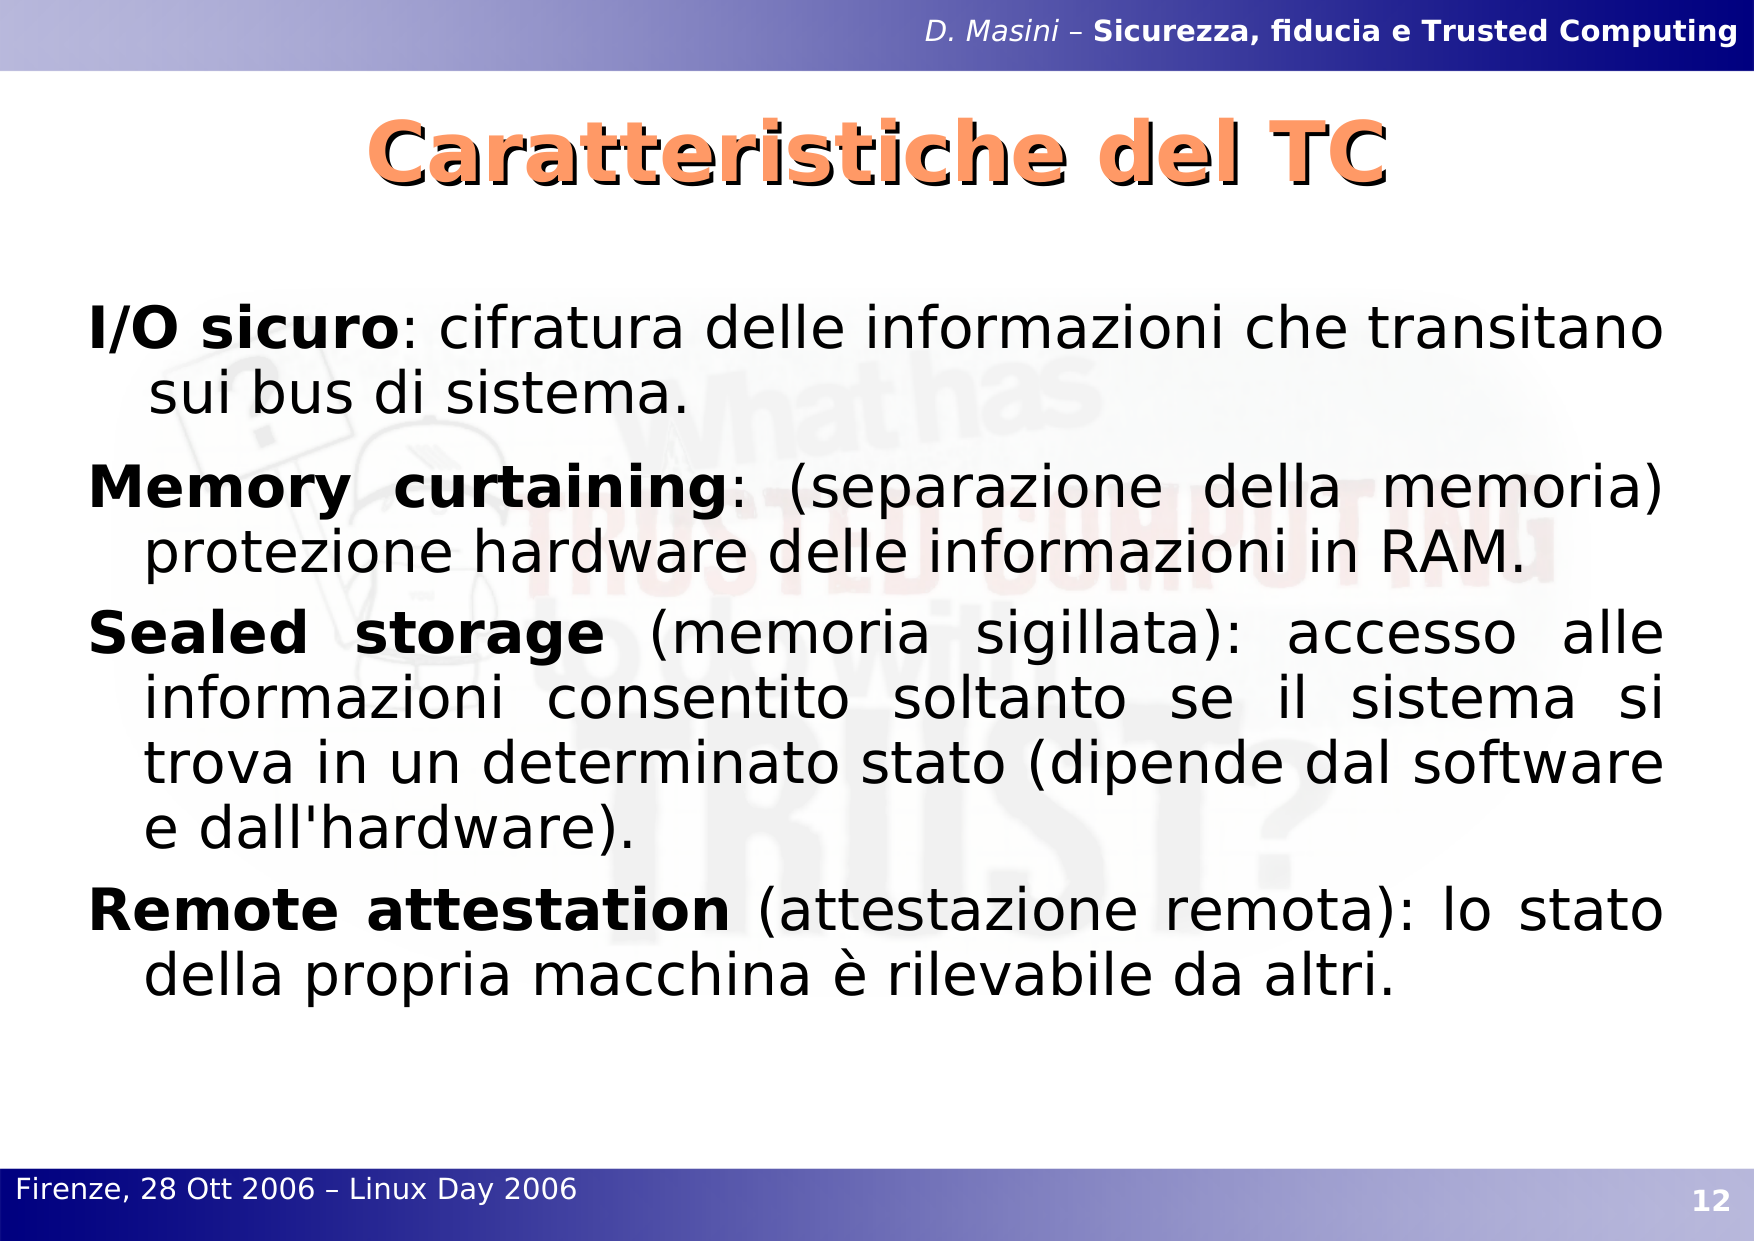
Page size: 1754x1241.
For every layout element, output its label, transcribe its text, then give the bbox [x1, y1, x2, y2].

text_box <numero> [1641, 1185, 1732, 1223]
text_box D. Masini – Sicurezza, fiducia e Trusted Computing [602, 7, 1754, 63]
list I/O sicuro: cifratura delle informazioni che transitano sui bus di sistema. Memory curtaining: (separazione della memoria) protezione hardware delle informazioni in RAM. Sealed storage (memoria sigillata): accesso alle informazioni consentito soltanto se il sistema si trova in un determinato stato (dipende dal software e dall'hardware). Remote attestation (attestazione remota): lo stato della propria macchina è rilevabile da altri. [87, 296, 1667, 1121]
title Caratteristiche del TC [87, 49, 1667, 257]
picture [0, 0, 1754, 1241]
text_box Firenze, 28 Ott 2006 – Linux Day 2006 [0, 1175, 1314, 1234]
